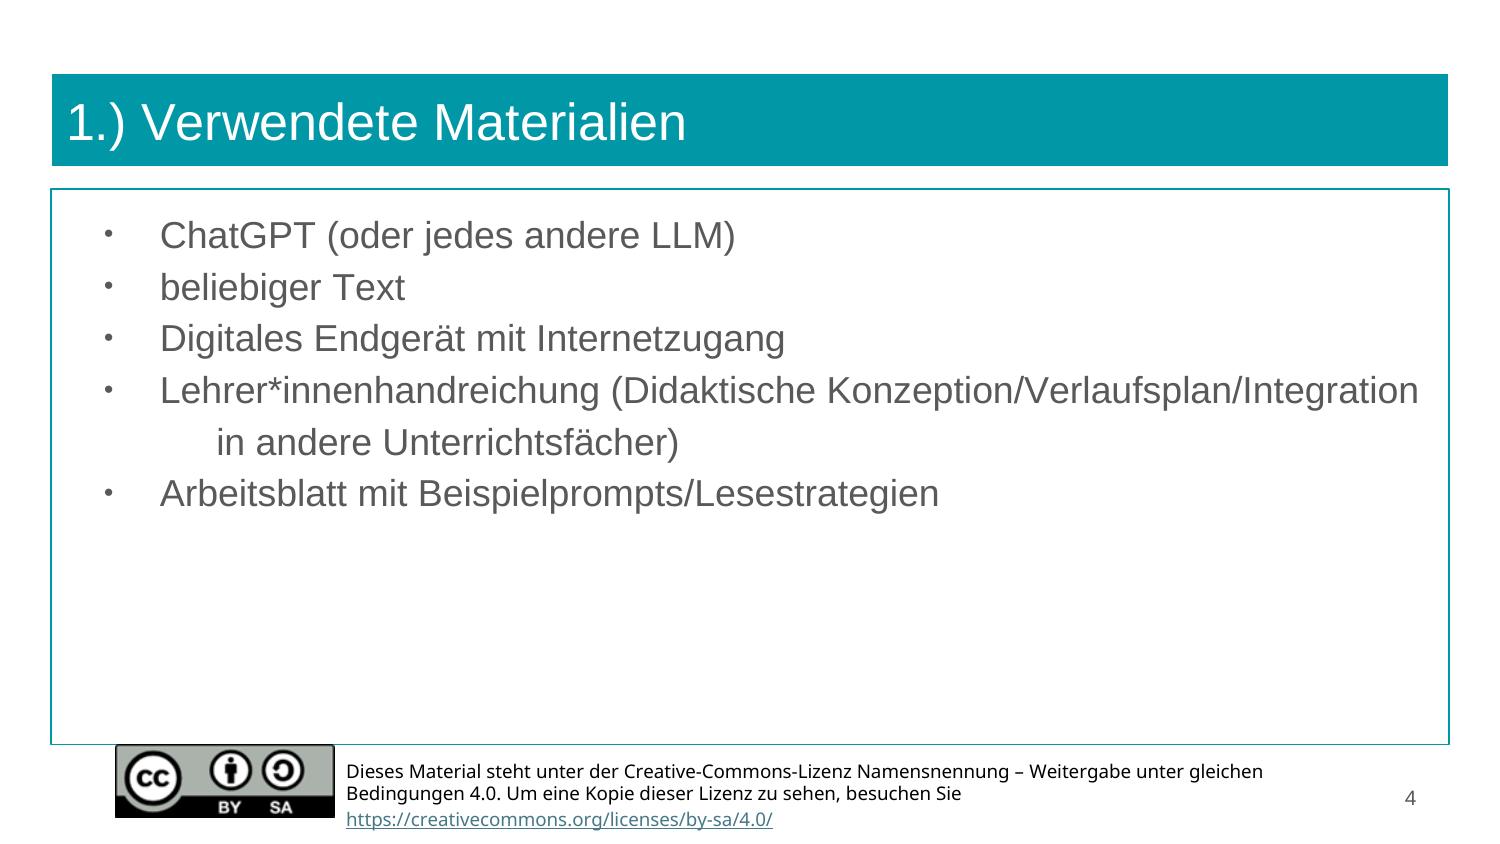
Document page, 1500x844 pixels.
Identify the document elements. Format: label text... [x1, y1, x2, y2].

list ChatGPT (oder jedes andere LLM) beliebiger Text Digitales Endgerät mit Internetzugang Lehrer*innenhandreichung (Didaktische Konzeption/Verlaufsplan/Integration in andere Unterrichtsfächer) Arbeitsblatt mit Beispielprompts/Lesestrategien [51, 189, 1449, 745]
title 1.) Verwendete Materialien [51, 72, 1449, 167]
text_box Dieses Material steht unter der Creative-Commons-Lizenz Namensnennung – Weitergabe unter gleichen Bedingungen 4.0. Um eine Kopie dieser Lizenz zu sehen, besuchen Sie https://creativecommons.org/licenses/by-sa/4.0/ [331, 744, 1401, 820]
text_box [1389, 764, 1480, 830]
picture [115, 745, 335, 818]
